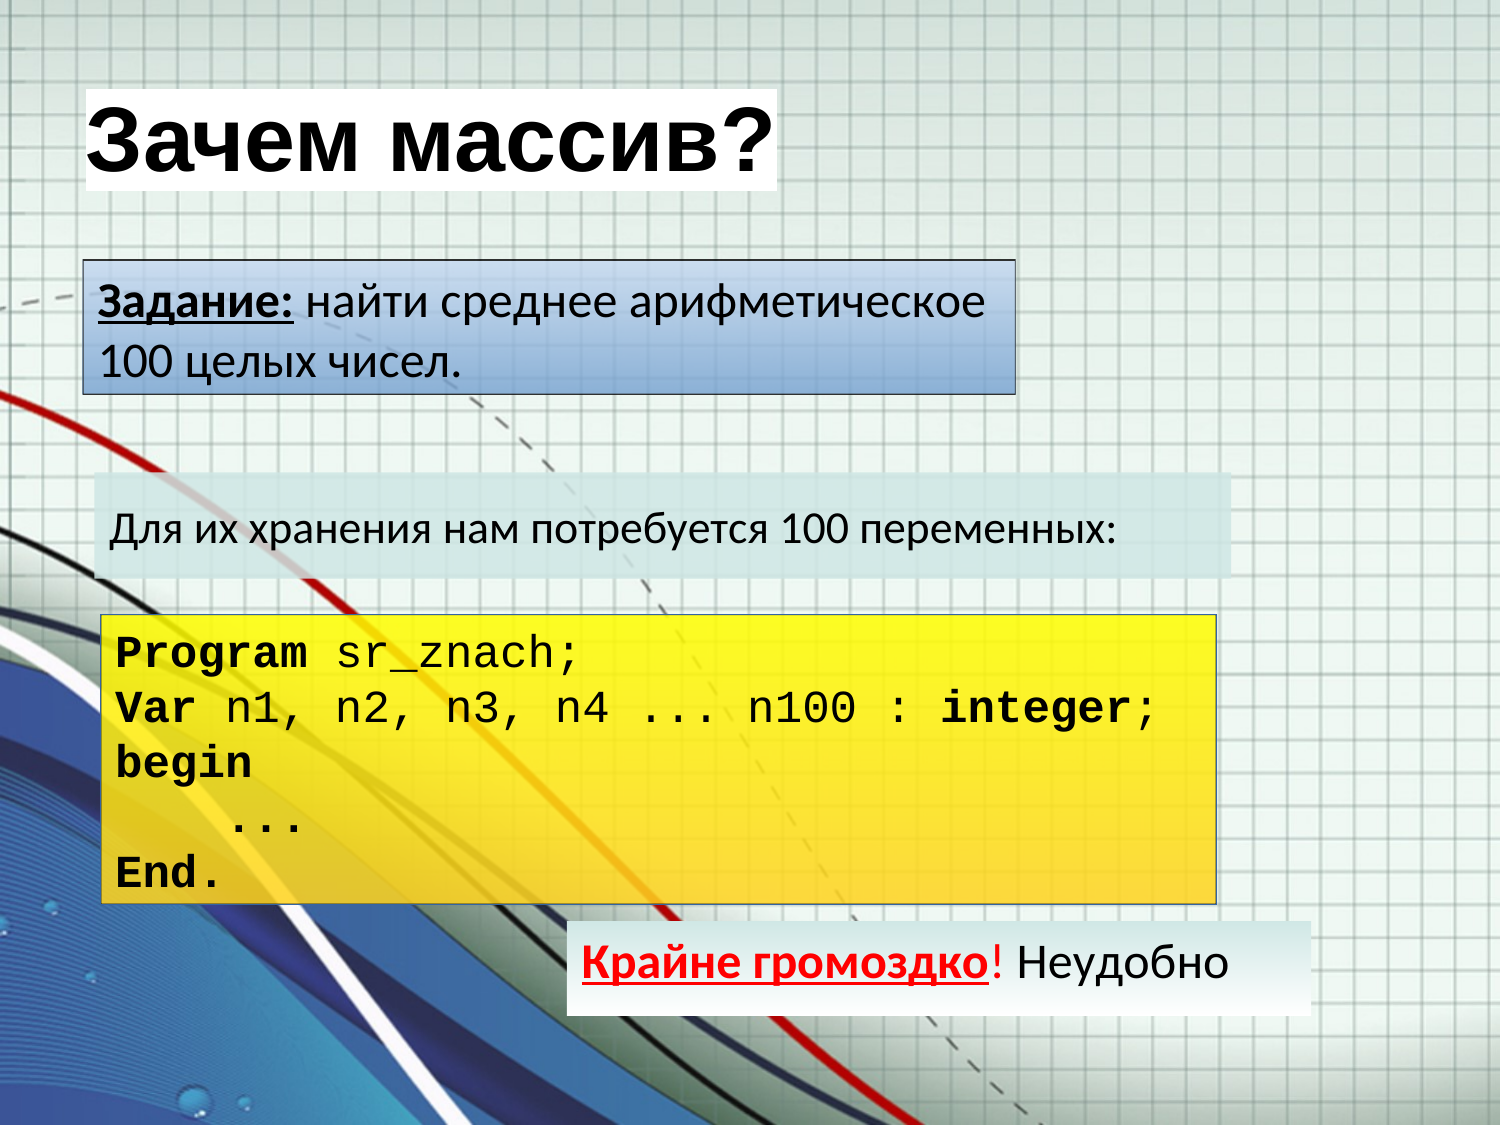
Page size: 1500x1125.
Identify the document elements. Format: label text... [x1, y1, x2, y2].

title Зачем массив? [70, 43, 1397, 241]
picture [0, 0, 1500, 1125]
text_box Крайне громоздко! Неудобно [566, 921, 1312, 1016]
text_box Program sr_znach; Var n1, n2, n3, n4 ... n100 : integer; begin ... End. [100, 614, 1217, 905]
text_box Задание: найти среднее арифметическое 100 целых чисел. [82, 259, 1016, 395]
text_box Для их хранения нам потребуется 100 переменных: [94, 472, 1232, 579]
